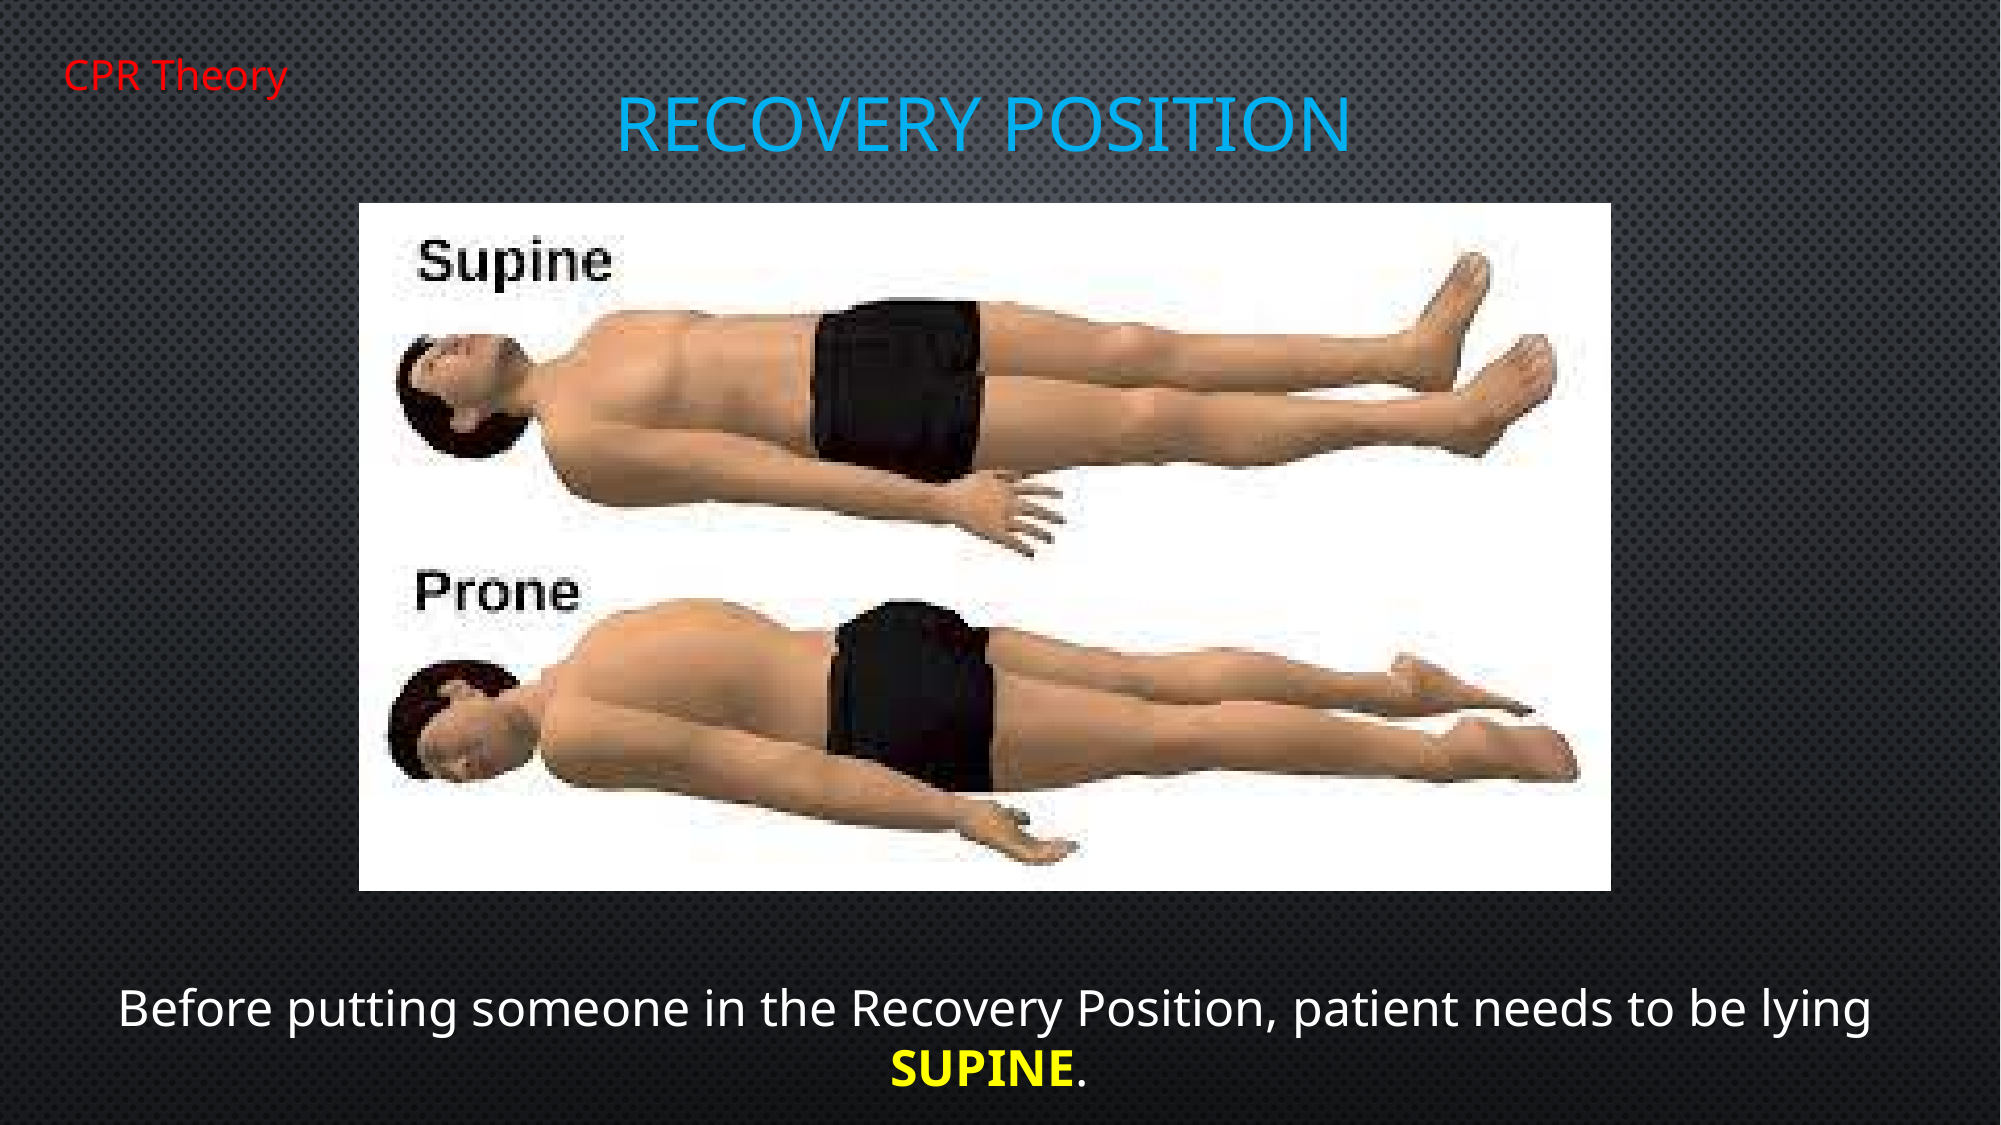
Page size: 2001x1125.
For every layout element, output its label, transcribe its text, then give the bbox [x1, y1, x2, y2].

text_box Before putting someone in the Recovery Position, patient needs to be lying SUPINE. [48, 968, 1944, 1104]
picture [0, 0, 2001, 1125]
text_box CPR Theory [48, 41, 323, 107]
text_box RECOVERY POSITION [291, 69, 1679, 175]
